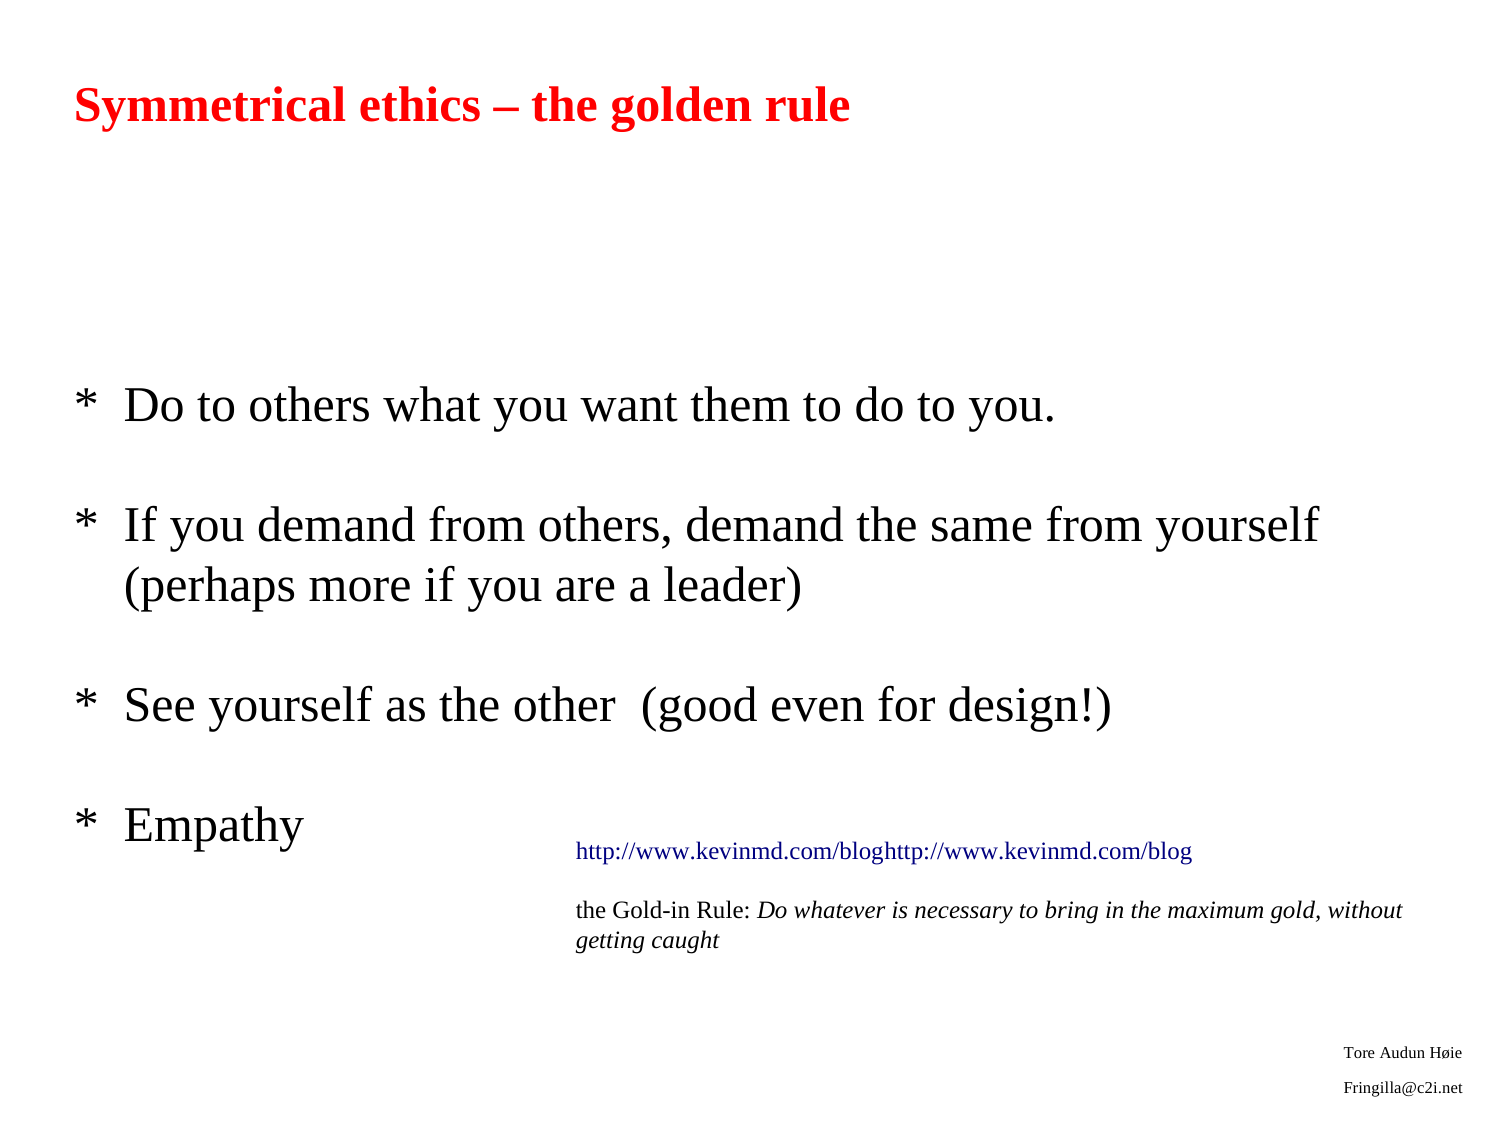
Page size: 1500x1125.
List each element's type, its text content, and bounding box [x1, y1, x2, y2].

text_box Symmetrical ethics – the golden rule * Do to others what you want them to do to you. * If you demand from others, demand the same from yourself (perhaps more if you are a leader) * See yourself as the other (good even for design!) * Empathy [59, 64, 1477, 860]
text_box http://www.kevinmd.com/bloghttp://www.kevinmd.com/blog [561, 826, 1418, 932]
text_box the Gold-in Rule: Do whatever is necessary to bring in the maximum gold, without getting caught [561, 885, 1447, 961]
text_box Tore Audun Høie Fringilla@c2i.net [1328, 1034, 1500, 1106]
